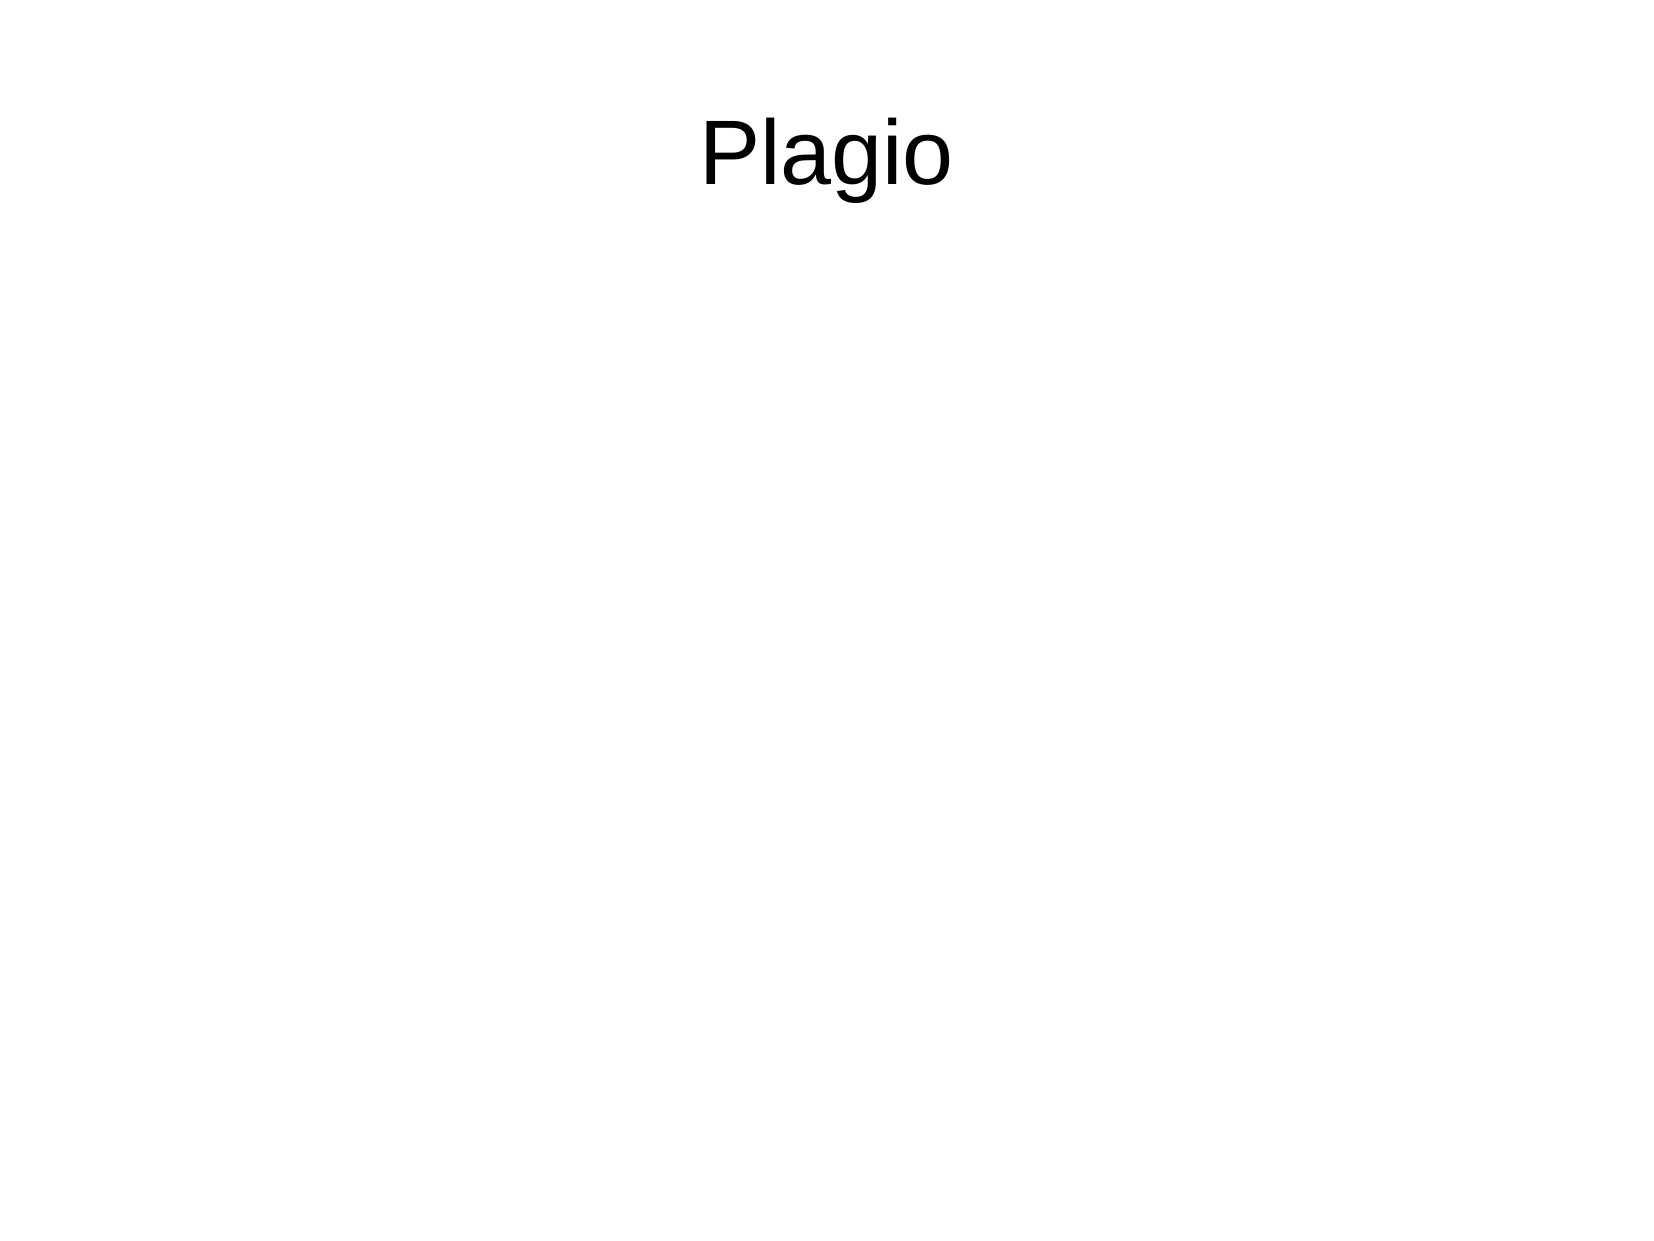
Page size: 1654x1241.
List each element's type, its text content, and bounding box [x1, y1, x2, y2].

title Plagio [82, 49, 1571, 257]
